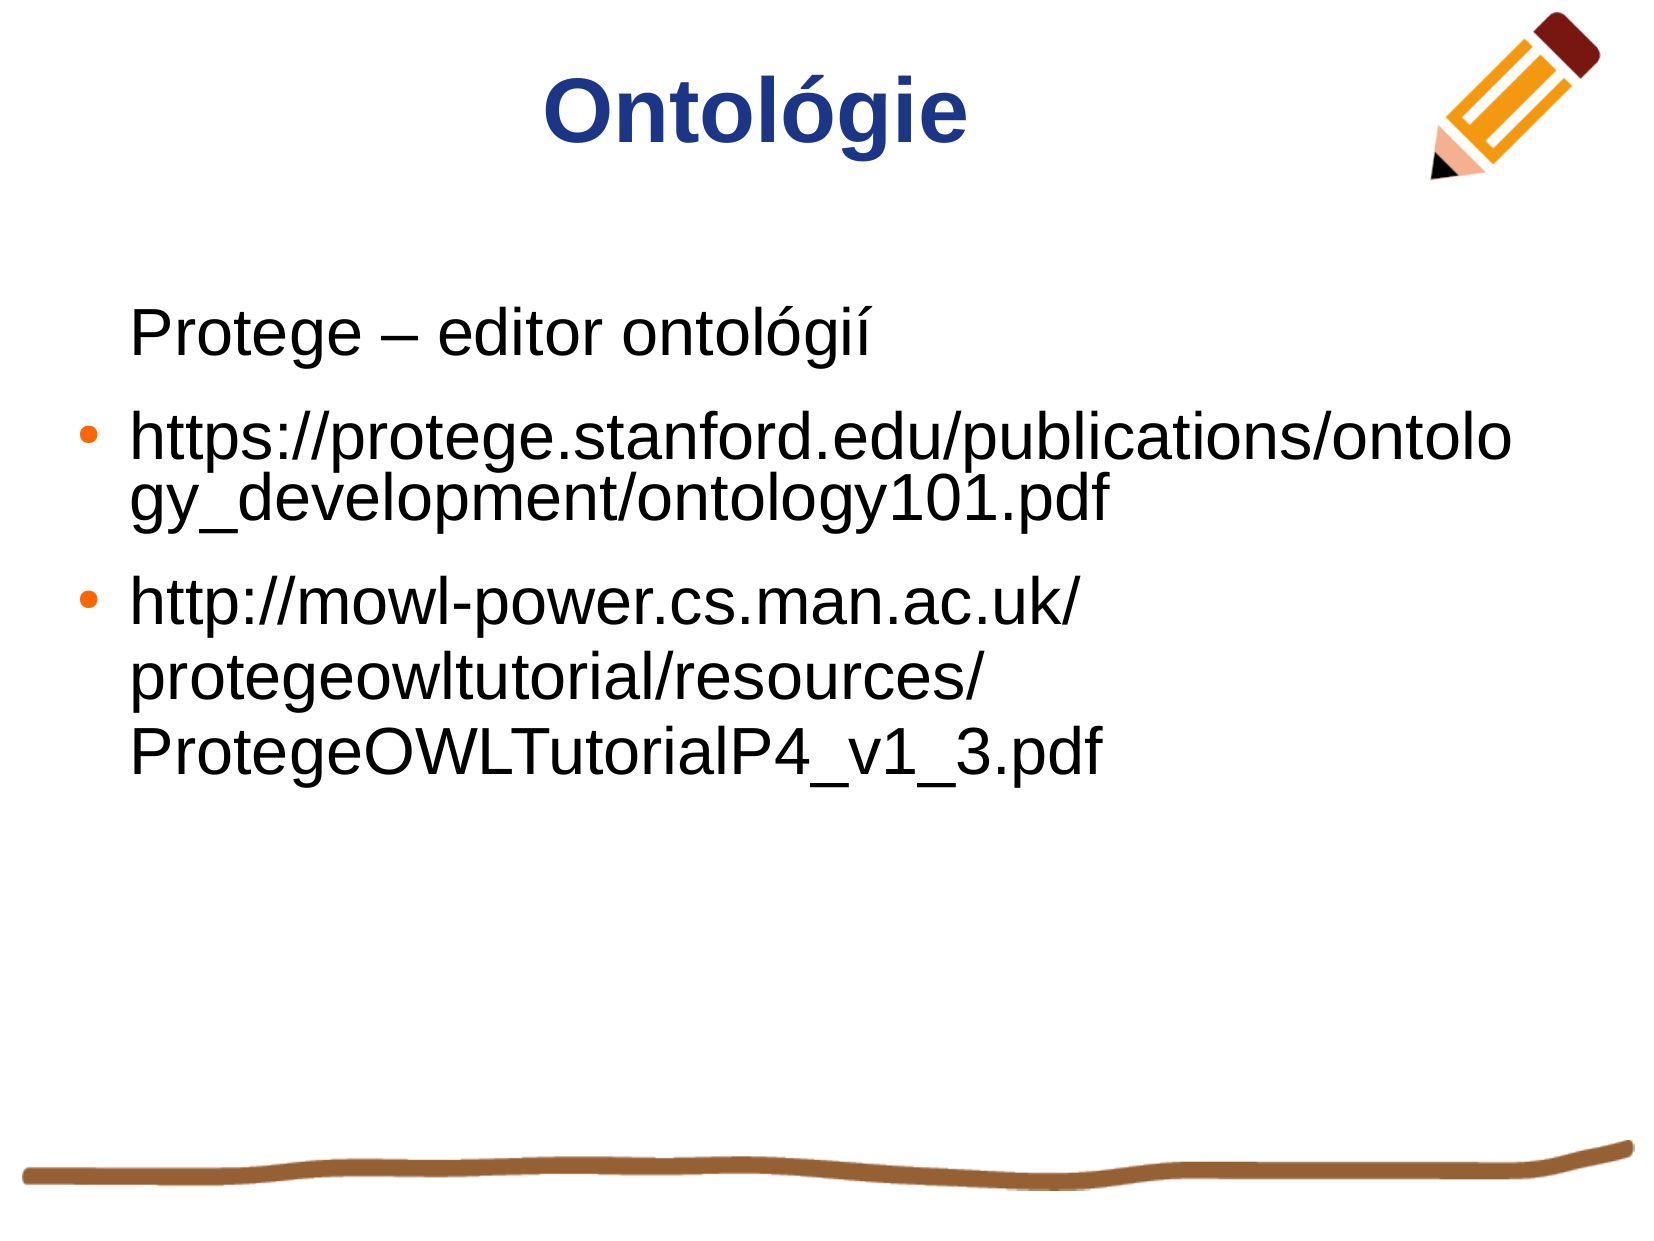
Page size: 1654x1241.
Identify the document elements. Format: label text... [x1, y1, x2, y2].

list Protege – editor ontológií https://protege.stanford.edu/publications/ontology_development/ontology101.pdf http://mowl-power.cs.man.ac.uk/protegeowltutorial/resources/ProtegeOWLTutorialP4_v1_3.pdf [59, 295, 1548, 1127]
title Ontológie [82, 49, 1430, 172]
picture [1430, 12, 1601, 181]
picture [22, 1140, 1635, 1191]
